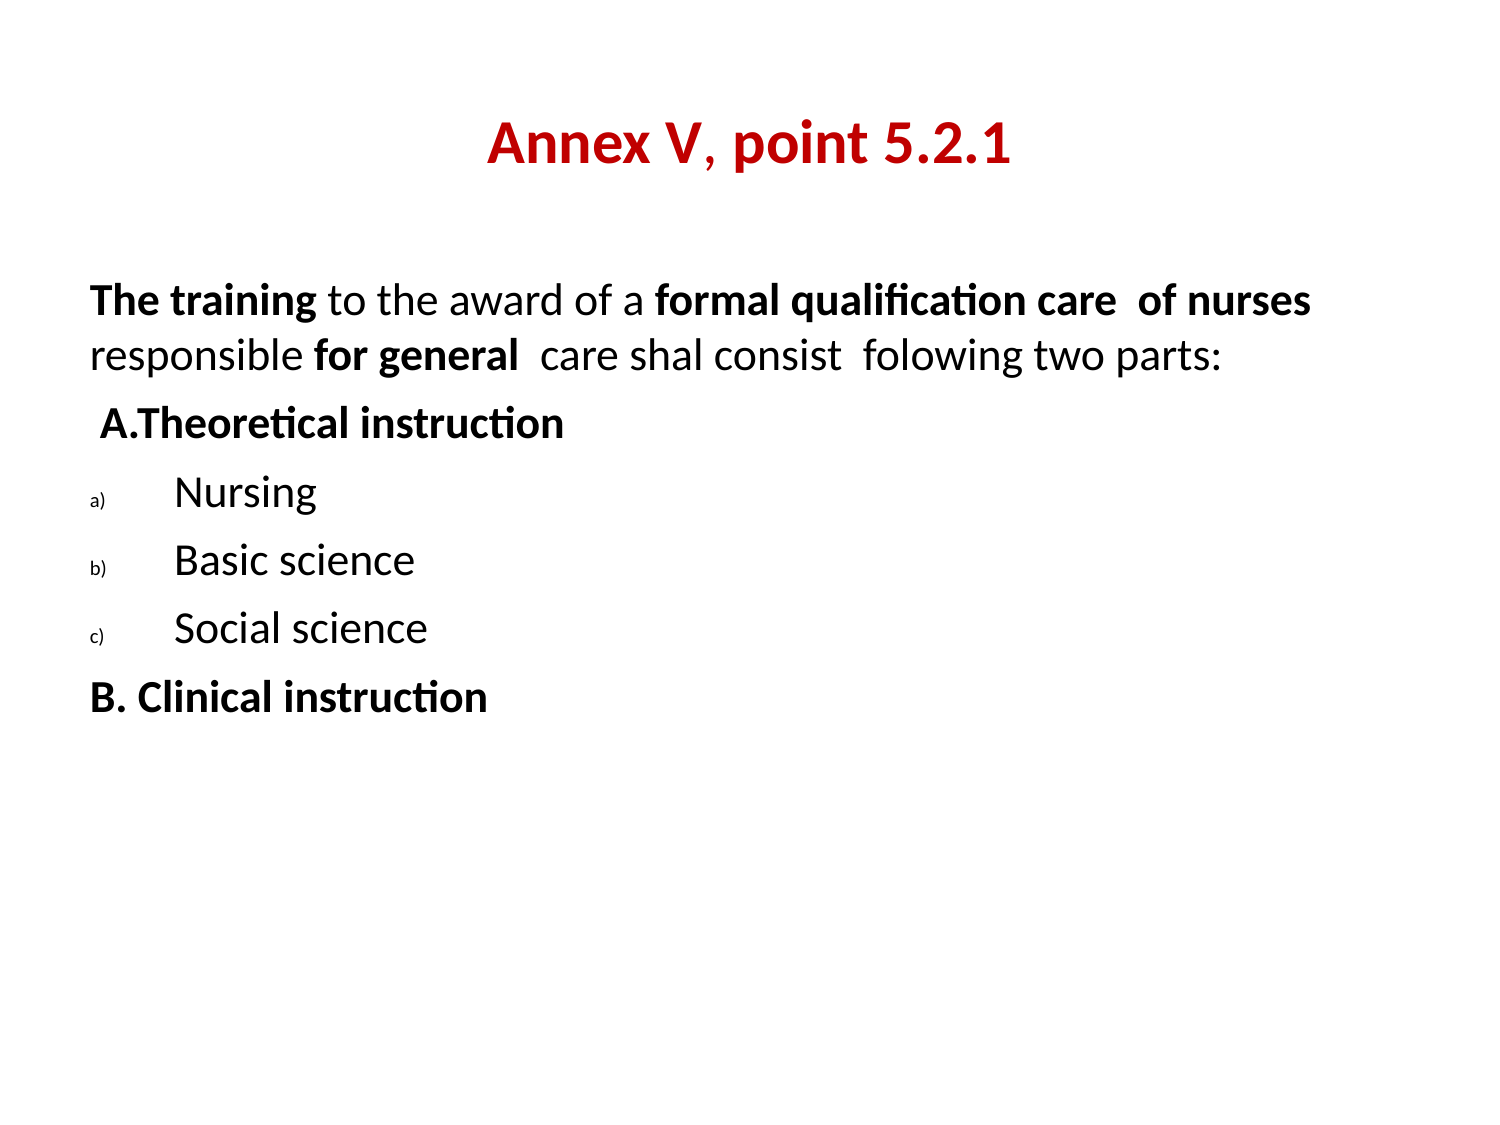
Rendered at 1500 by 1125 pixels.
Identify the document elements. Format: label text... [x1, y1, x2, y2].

list The training to the award of a formal qualification care of nurses responsible for general care shal consist folowing two parts: A.Theoretical instruction Nursing Basic science Social science B. Clinical instruction [75, 262, 1425, 1005]
title Annex V, point 5.2.1 [75, 45, 1425, 233]
